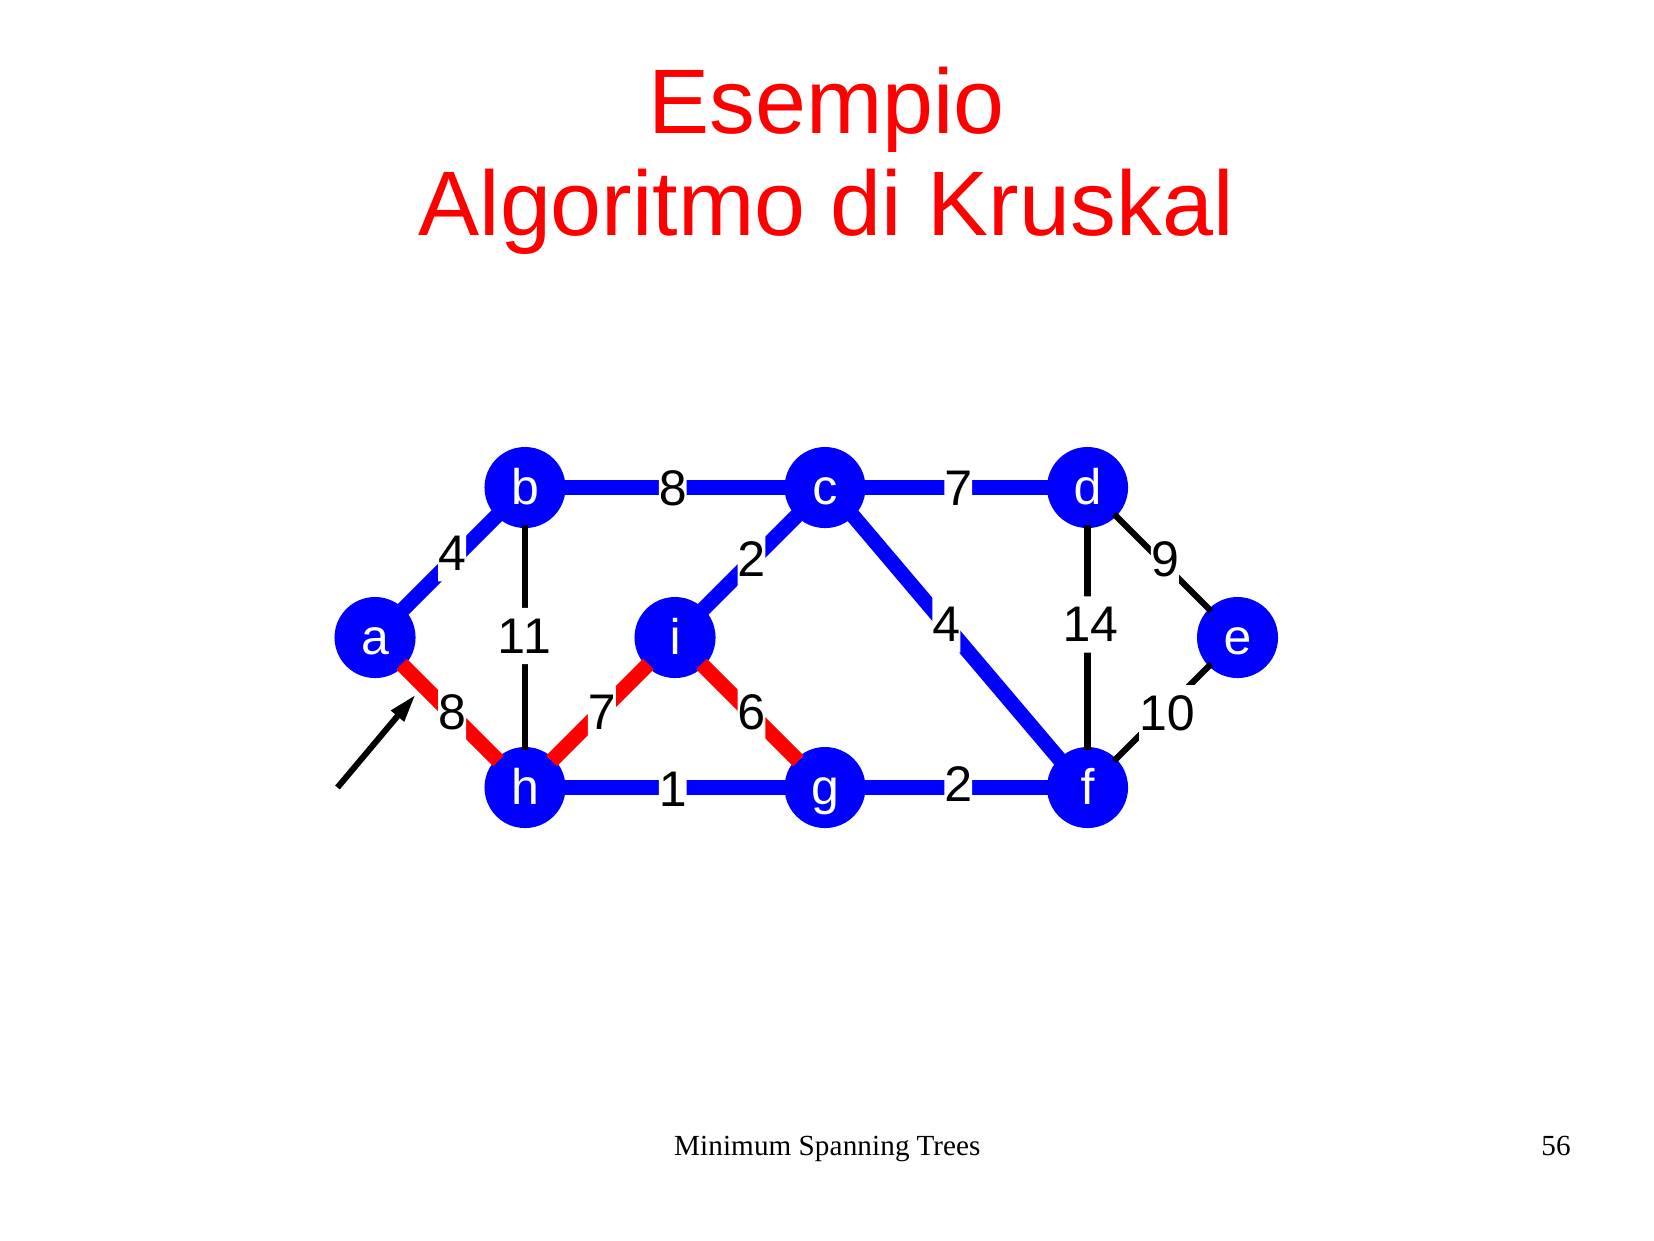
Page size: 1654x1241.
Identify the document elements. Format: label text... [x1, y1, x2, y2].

text_box f [1050, 750, 1126, 826]
text_box a [337, 600, 413, 676]
text_box 11 [497, 607, 557, 665]
text_box g [788, 750, 863, 826]
text_box 10 [1139, 685, 1195, 742]
text_box i [637, 600, 713, 676]
text_box d [1050, 450, 1126, 525]
text_box 7 [587, 684, 616, 742]
text_box 2 [944, 756, 973, 813]
text_box 9 [1150, 531, 1179, 588]
text_box 2 [737, 531, 766, 588]
text_box b [487, 450, 563, 525]
text_box 7 [944, 460, 973, 517]
text_box h [487, 750, 563, 826]
text_box 6 [737, 684, 766, 742]
text_box e [1200, 600, 1276, 676]
text_box 14 [1062, 596, 1119, 653]
text_box 1 [658, 761, 687, 818]
title Esempio Algoritmo di Kruskal [82, 49, 1571, 257]
text_box 8 [658, 460, 687, 517]
text_box c [788, 450, 863, 526]
text_box 4 [932, 596, 961, 653]
text_box 4 [438, 525, 467, 582]
text_box 8 [438, 684, 467, 741]
